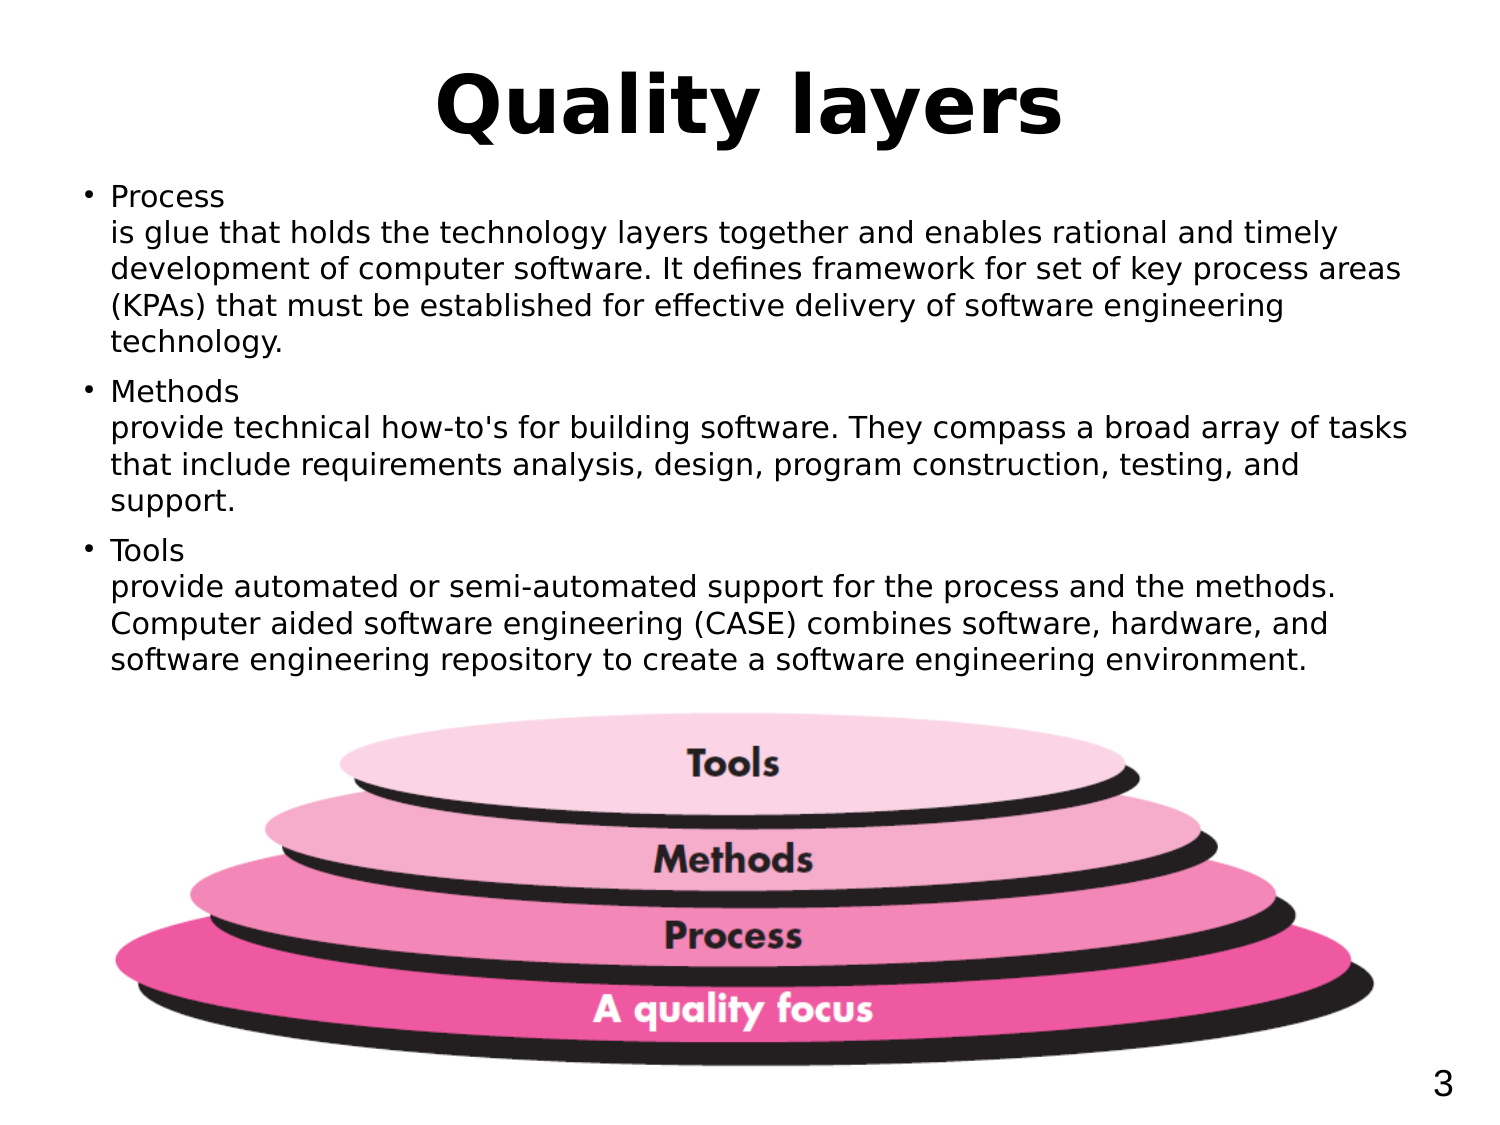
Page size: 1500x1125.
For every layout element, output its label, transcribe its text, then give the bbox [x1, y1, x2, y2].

list Process is glue that holds the technology layers together and enables rational and timely development of computer software. It defines framework for set of key process areas (KPAs) that must be established for effective delivery of software engineering technology. Methods provide technical how-to's for building software. They compass a broad array of tasks that include requirements analysis, design, program construction, testing, and support. Tools provide automated or semi-automated support for the process and the methods. Computer aided software engineering (CASE) combines software, hardware, and software engineering repository to create a software engineering environment. [75, 176, 1425, 680]
title Quality layers [75, 44, 1425, 176]
picture [88, 690, 1407, 1093]
